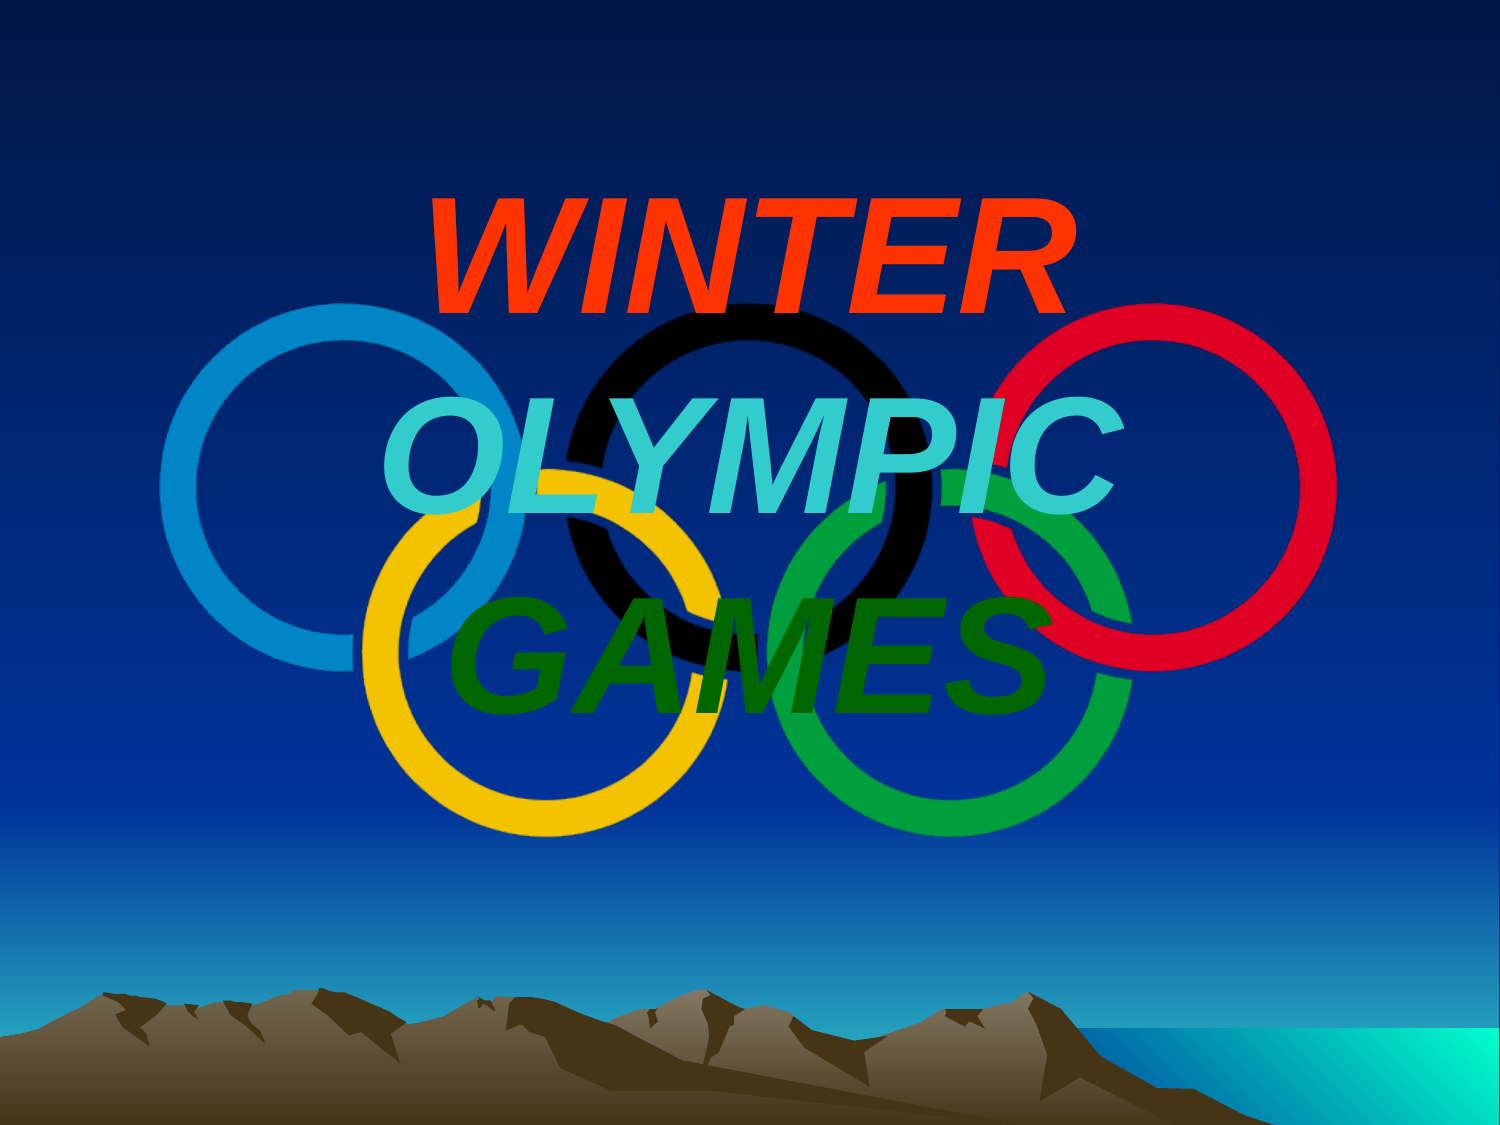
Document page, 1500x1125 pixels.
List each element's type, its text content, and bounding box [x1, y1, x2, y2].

picture [123, 721, 1374, 874]
title WINTER OLYMPIC GAMES [112, 172, 1388, 721]
